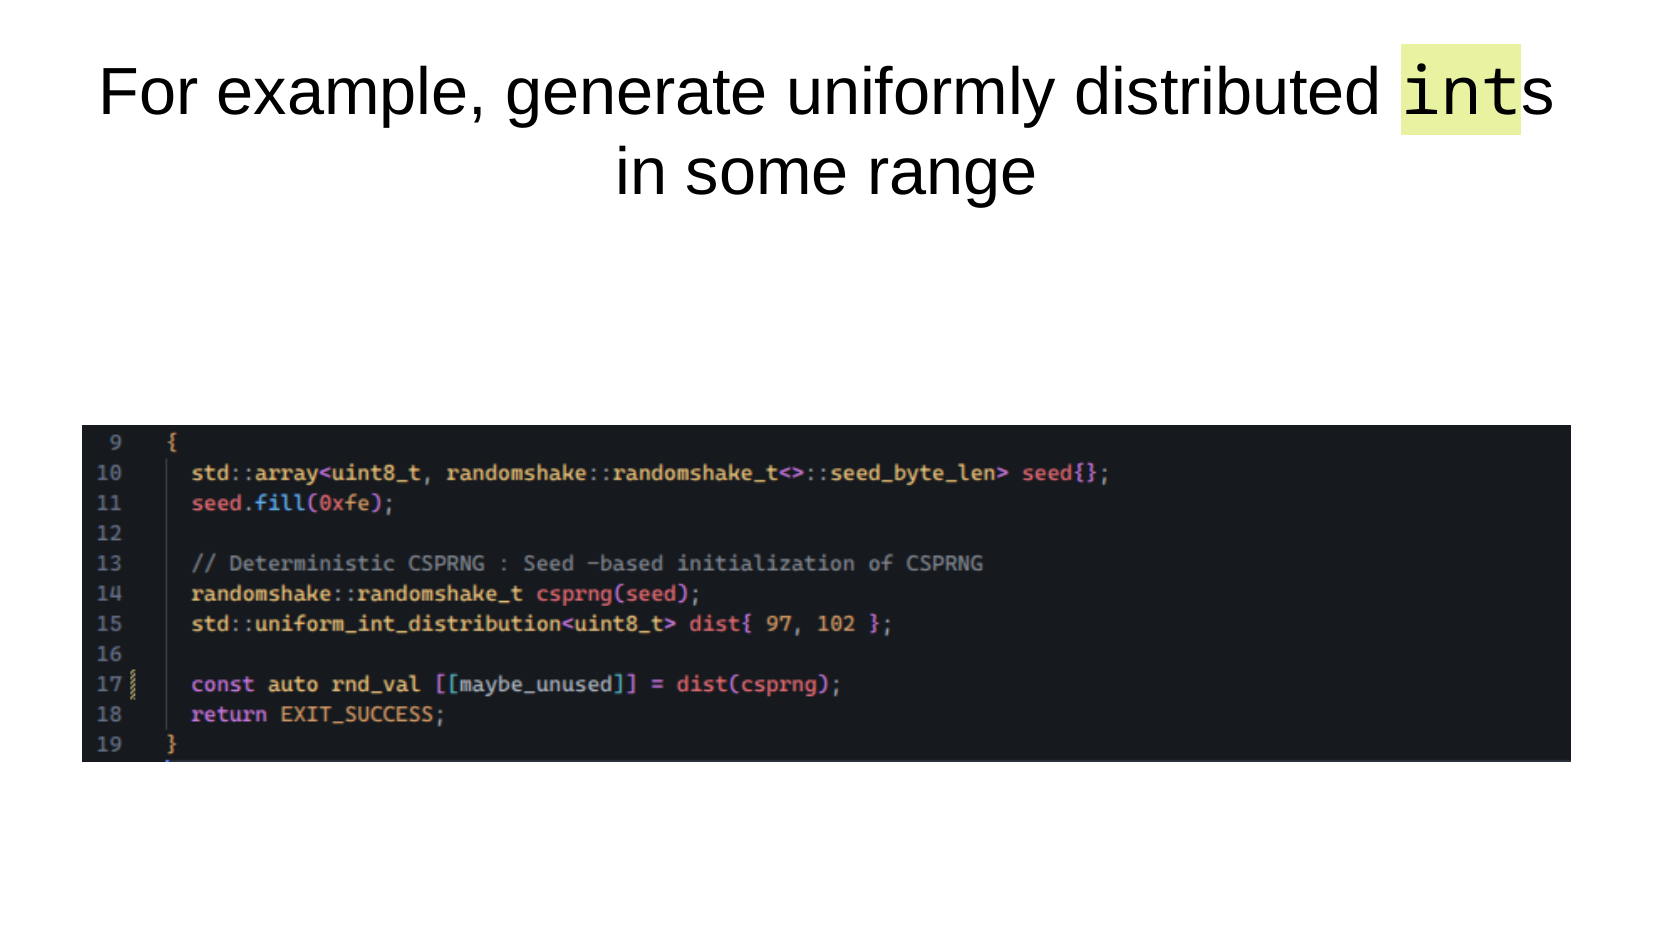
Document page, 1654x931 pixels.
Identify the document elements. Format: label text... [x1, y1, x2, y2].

picture [82, 425, 1571, 762]
title For example, generate uniformly distributed ints in some range [82, 47, 1571, 205]
